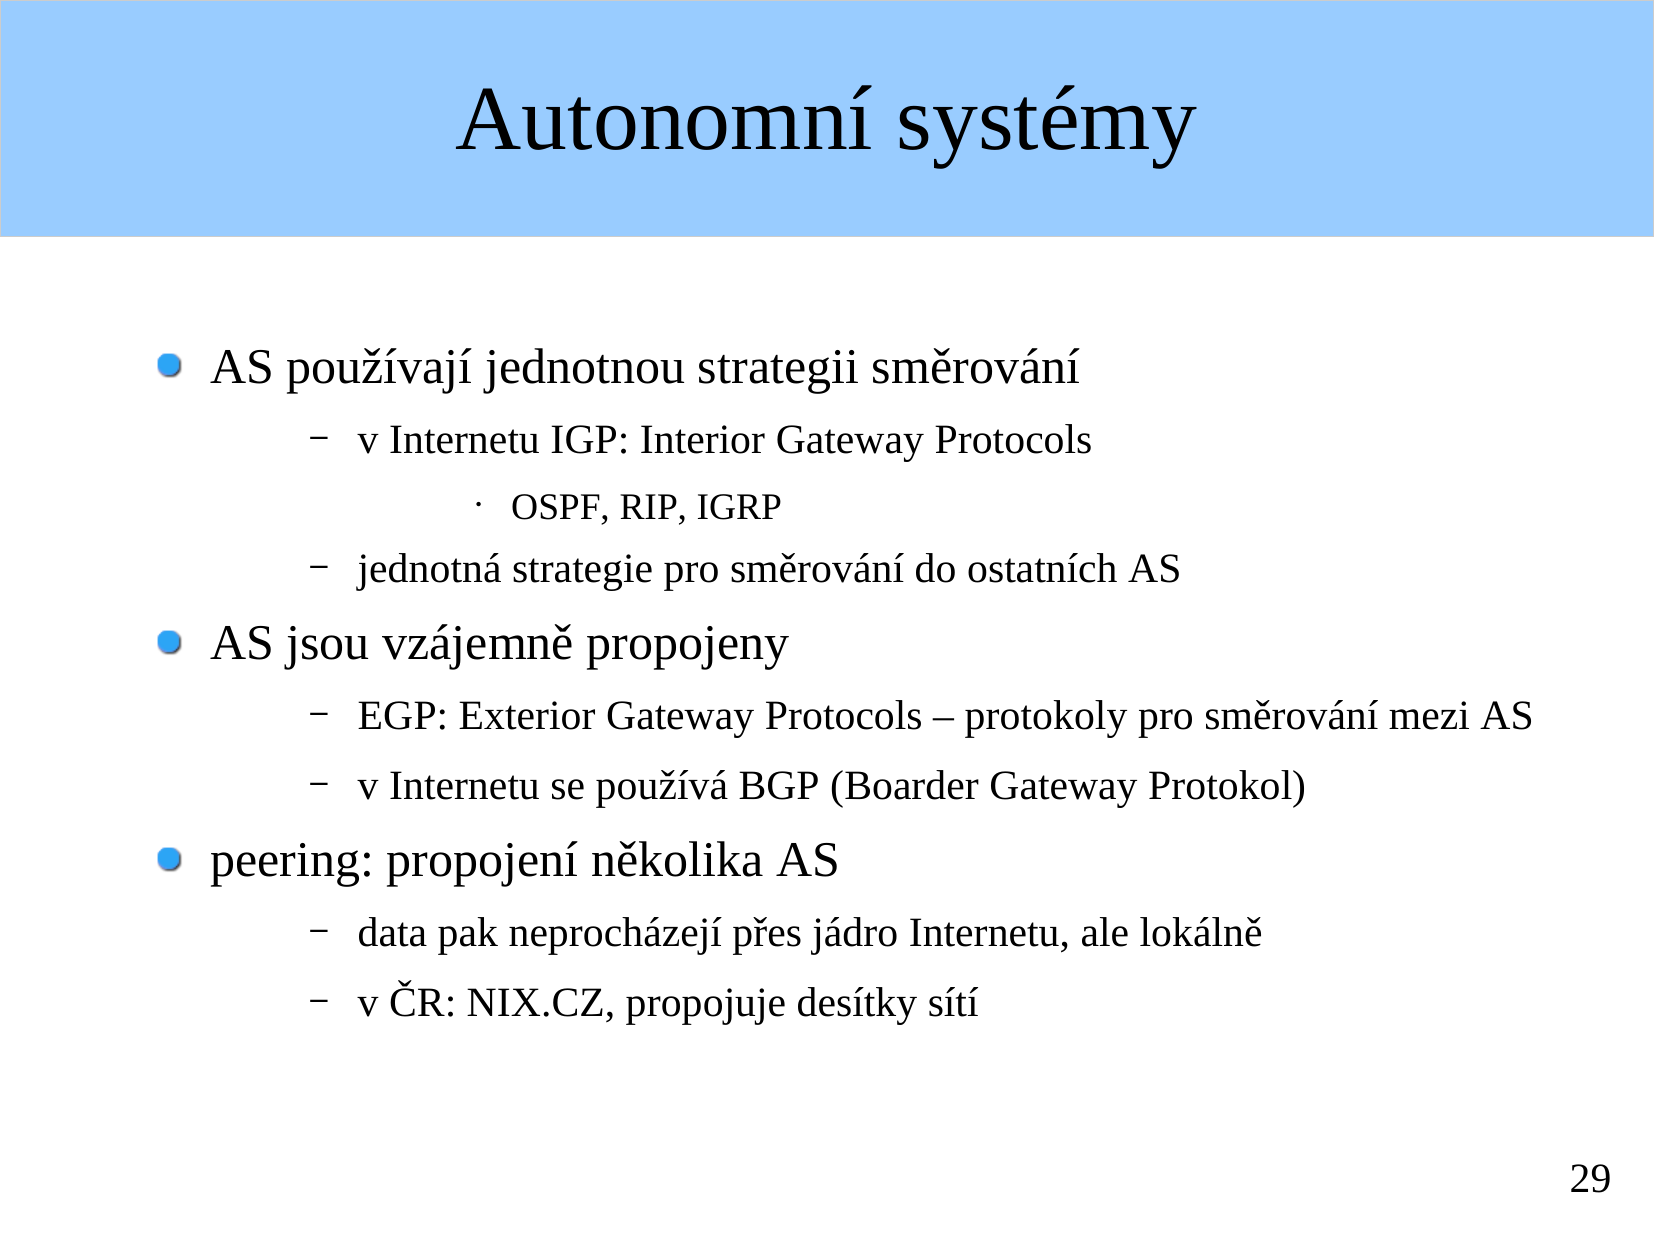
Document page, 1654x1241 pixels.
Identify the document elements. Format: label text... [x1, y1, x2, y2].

list AS používají jednotnou strategii směrování v Internetu IGP: Interior Gateway Protocols OSPF, RIP, IGRP jednotná strategie pro směrování do ostatních AS AS jsou vzájemně propojeny EGP: Exterior Gateway Protocols – protokoly pro směrování mezi AS v Internetu se používá BGP (Boarder Gateway Protokol) peering: propojení několika AS data pak neprocházejí přes jádro Internetu, ale lokálně v ČR: NIX.CZ, propojuje desítky sítí [121, 338, 1566, 1170]
title Autonomní systémy [0, 0, 1654, 237]
